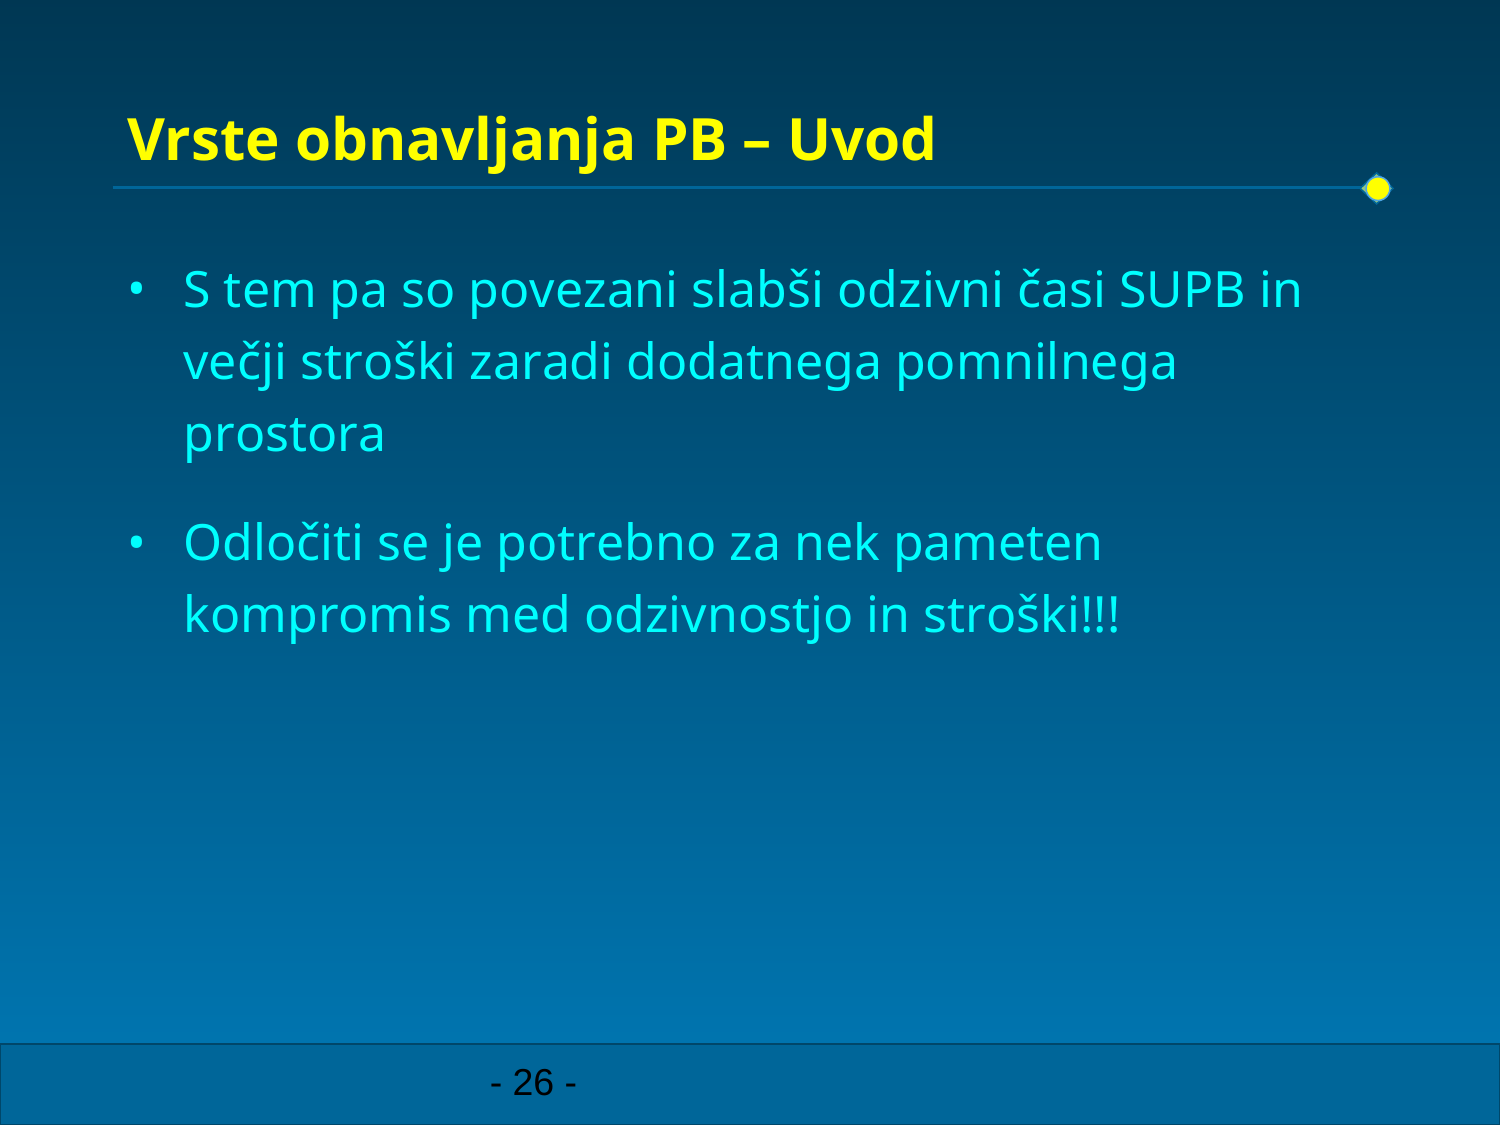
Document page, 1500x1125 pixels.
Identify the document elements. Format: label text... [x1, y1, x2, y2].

list S tem pa so povezani slabši odzivni časi SUPB in večji stroški zaradi dodatnega pomnilnega prostora Odločiti se je potrebno za nek pameten kompromis med odzivnostjo in stroški!!! [112, 237, 1388, 963]
title Vrste obnavljanja PB – Uvod [112, 94, 1388, 181]
